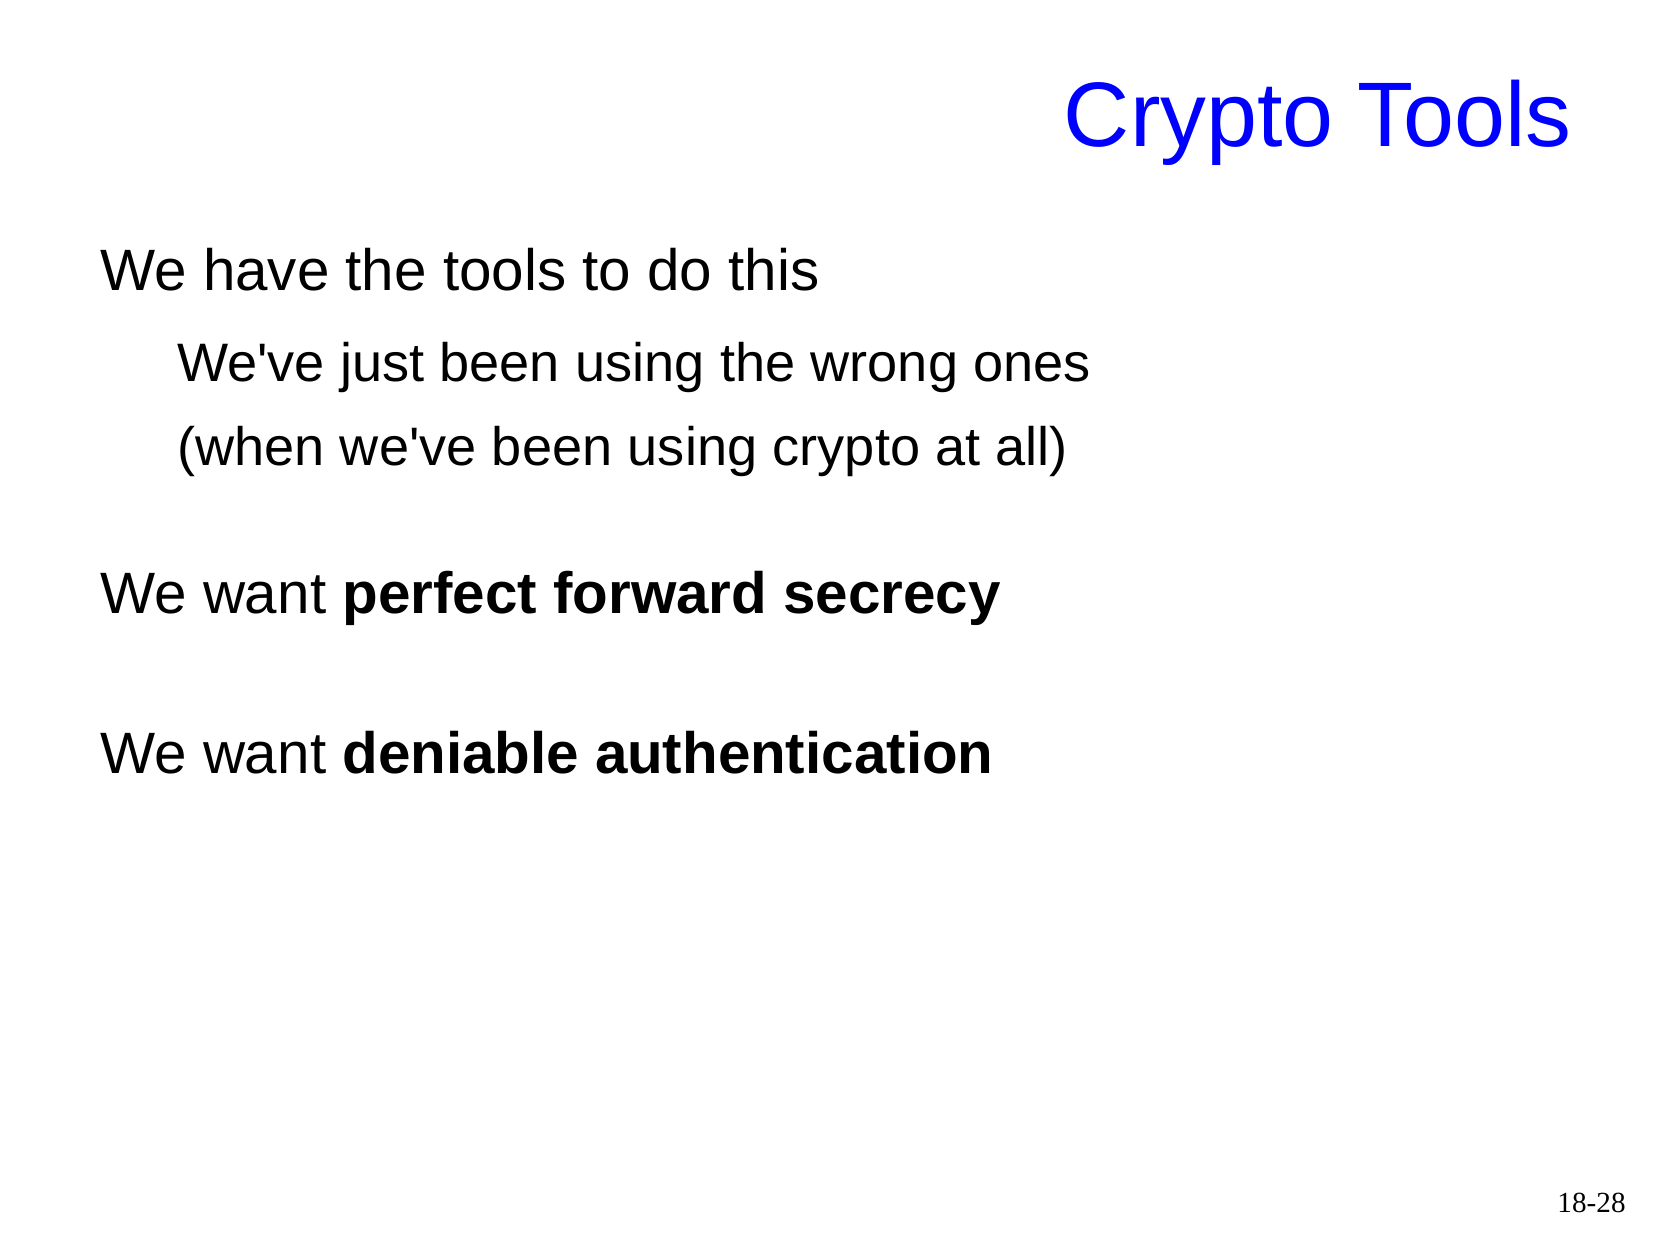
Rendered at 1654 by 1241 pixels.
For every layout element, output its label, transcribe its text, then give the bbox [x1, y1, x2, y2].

title Crypto Tools [84, 11, 1573, 219]
list We have the tools to do this We've just been using the wrong ones (when we've been using crypto at all) We want perfect forward secrecy We want deniable authentication [82, 237, 1571, 1171]
